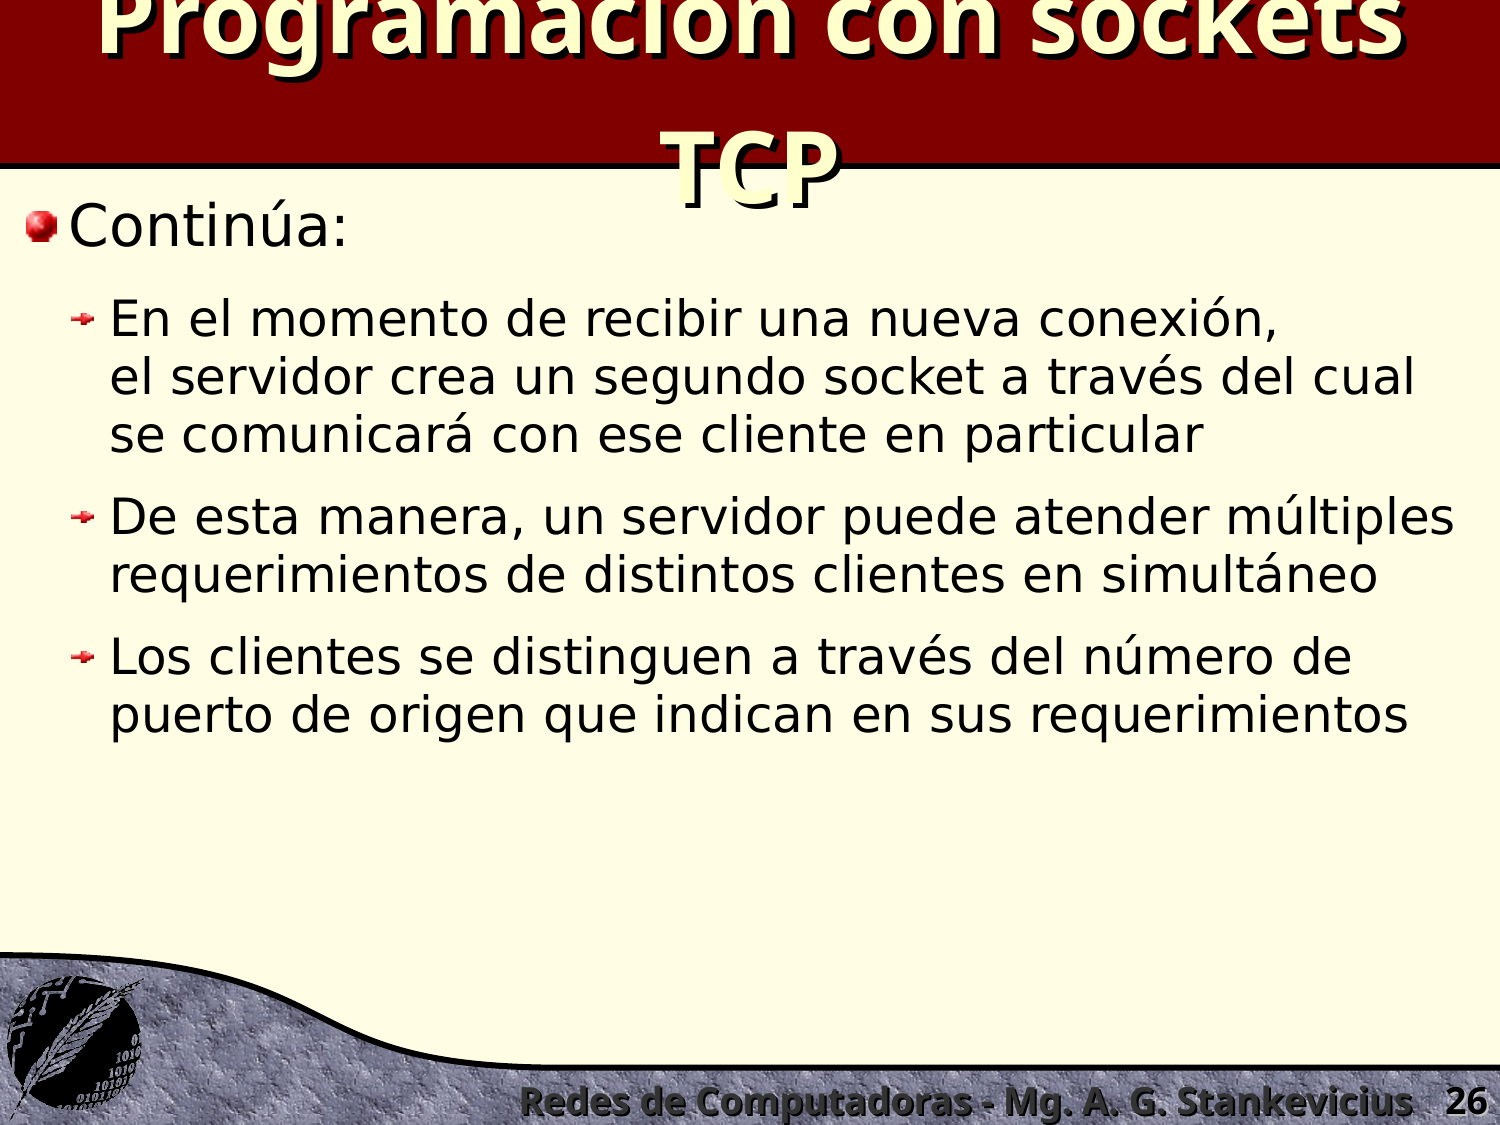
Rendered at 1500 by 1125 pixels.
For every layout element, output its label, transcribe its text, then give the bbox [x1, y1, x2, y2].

picture [1047, 1100, 1054, 1110]
picture [790, 1100, 795, 1110]
picture [0, 959, 1500, 1125]
title Programación con sockets TCP [15, 5, 1485, 160]
list Continúa: En el momento de recibir una nueva conexión, el servidor crea un segundo socket a través del cual se comunicará con ese cliente en particular De esta manera, un servidor puede atender múltiples requerimientos de distintos clientes en simultáneo Los clientes se distinguen a través del número de puerto de origen que indican en sus requerimientos [11, 192, 1486, 921]
